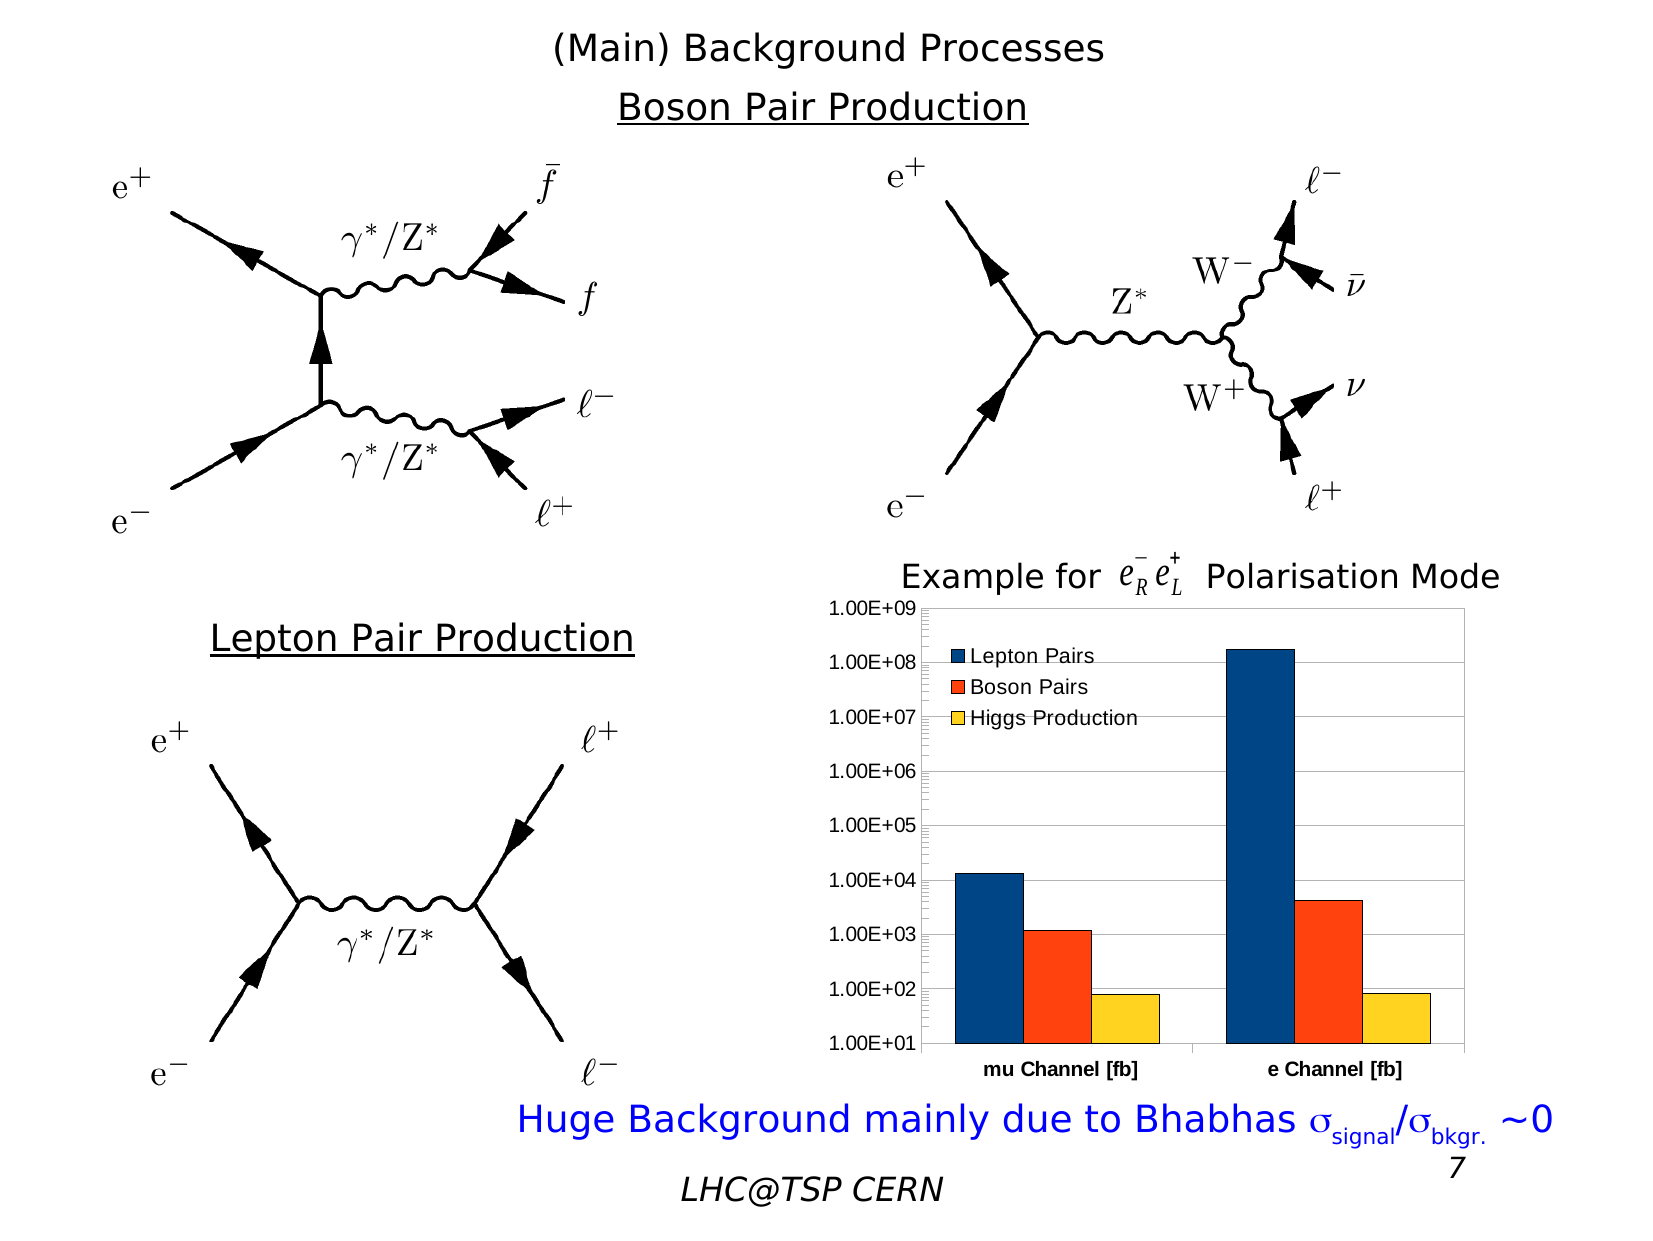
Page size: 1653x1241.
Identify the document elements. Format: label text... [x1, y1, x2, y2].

picture [130, 708, 640, 1097]
chart [796, 596, 1596, 1093]
text_box (Main) Background Processes [537, 17, 1119, 77]
text_box Huge Background mainly due to Bhabhas σsignal/σbkgr. ~0 [501, 1086, 1122, 1158]
picture [860, 141, 1377, 530]
text_box Boson Pair Production [602, 77, 1041, 136]
chart [1112, 543, 1193, 601]
picture [87, 158, 626, 547]
text_box Example for Polarisation Mode [885, 549, 1518, 603]
text_box Lepton Pair Production [194, 608, 646, 667]
